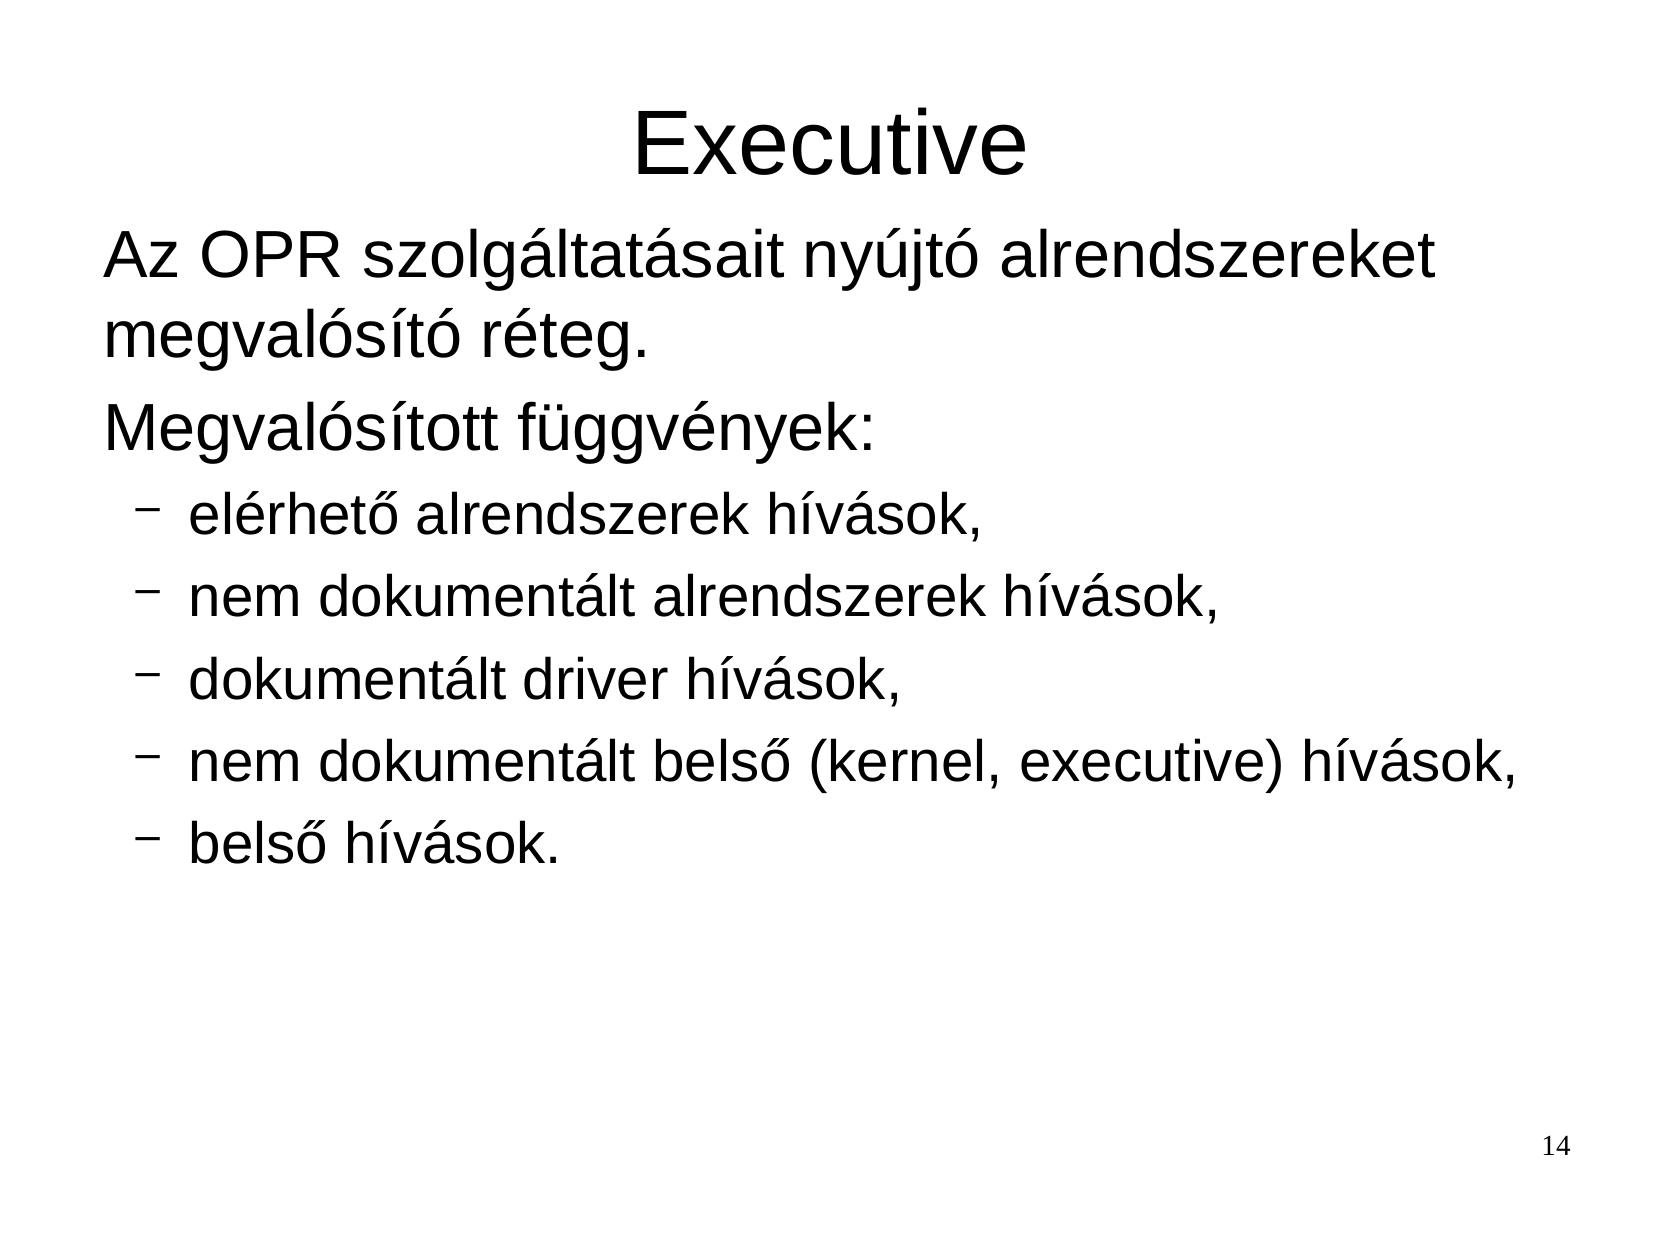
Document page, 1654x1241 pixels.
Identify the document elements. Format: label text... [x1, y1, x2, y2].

title Executive [110, 34, 1517, 203]
list Az OPR szolgáltatásait nyújtó alrendszereket megvalósító réteg. Megvalósított függvények: elérhető alrendszerek hívások, nem dokumentált alrendszerek hívások, dokumentált driver hívások, nem dokumentált belső (kernel, executive) hívások, belső hívások. [32, 203, 1609, 1115]
